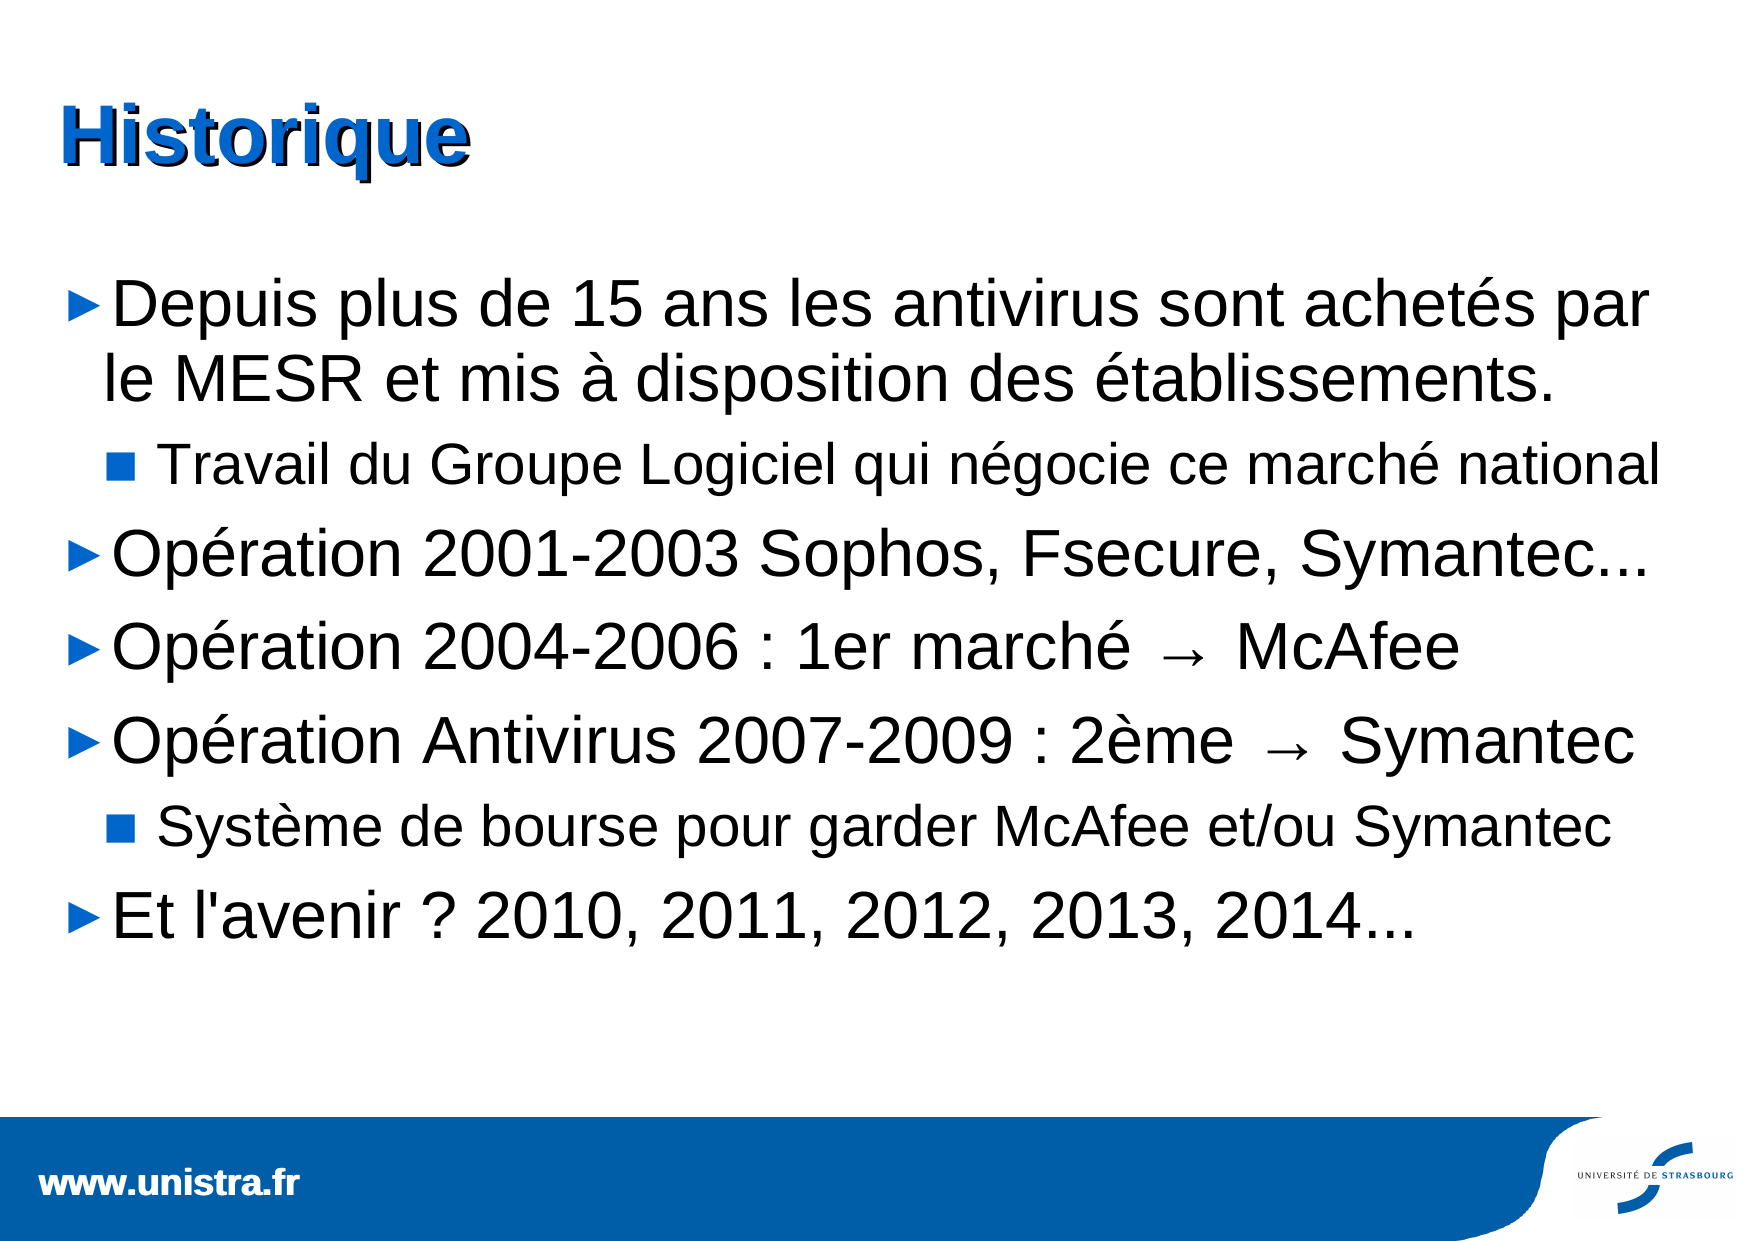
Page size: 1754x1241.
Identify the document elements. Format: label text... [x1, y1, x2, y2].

picture [0, 1115, 1737, 1241]
title Historique [58, 32, 1683, 237]
list Depuis plus de 15 ans les antivirus sont achetés par le MESR et mis à disposition des établissements. Travail du Groupe Logiciel qui négocie ce marché national Opération 2001-2003 Sophos, Fsecure, Symantec... Opération 2004-2006 : 1er marché → McAfee Opération Antivirus 2007-2009 : 2ème → Symantec Système de bourse pour garder McAfee et/ou Symantec Et l'avenir ? 2010, 2011, 2012, 2013, 2014... [59, 265, 1684, 1103]
